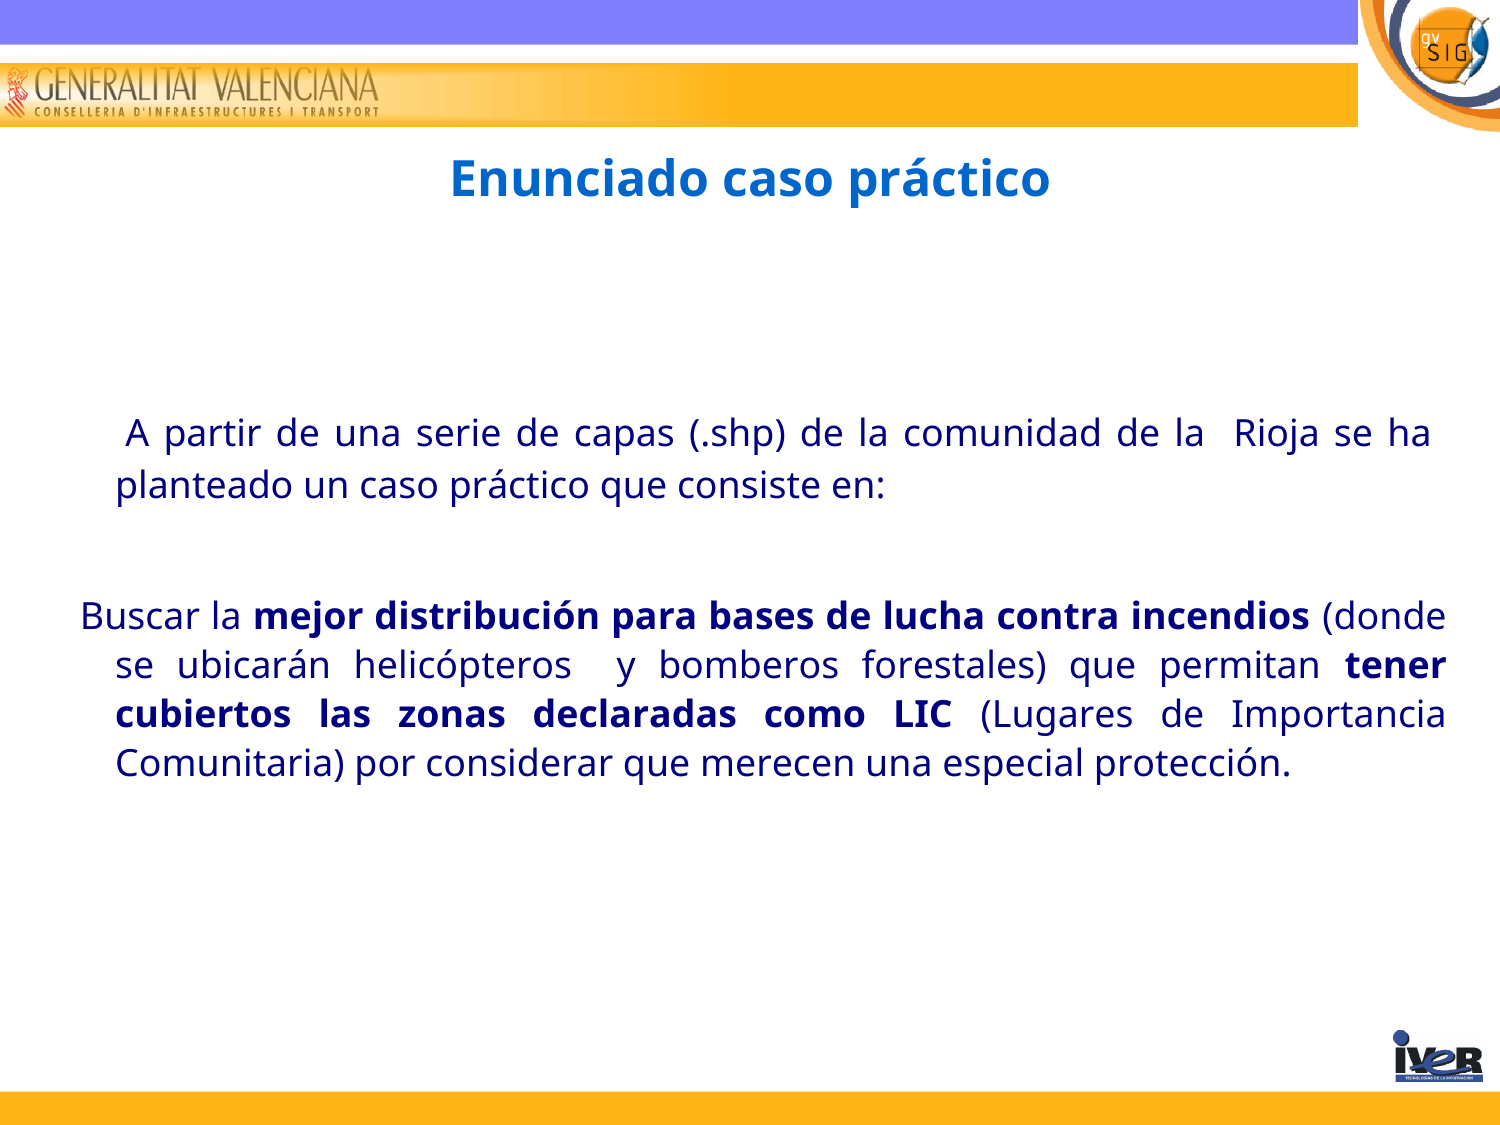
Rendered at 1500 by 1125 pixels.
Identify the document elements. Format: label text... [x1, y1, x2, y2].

title Enunciado caso práctico [110, 129, 1391, 173]
subtitle A partir de una serie de capas (.shp) de la comunidad de la Rioja se ha planteado un caso práctico que consiste en: Buscar la mejor distribución para bases de lucha contra incendios (donde se ubicarán helicópteros y bomberos forestales) que permitan tener cubiertos las zonas declaradas como LIC (Lugares de Importancia Comunitaria) por considerar que merecen una especial protección. [44, 173, 1448, 1125]
picture [1358, 0, 1500, 133]
picture [1448, 1030, 1483, 1082]
